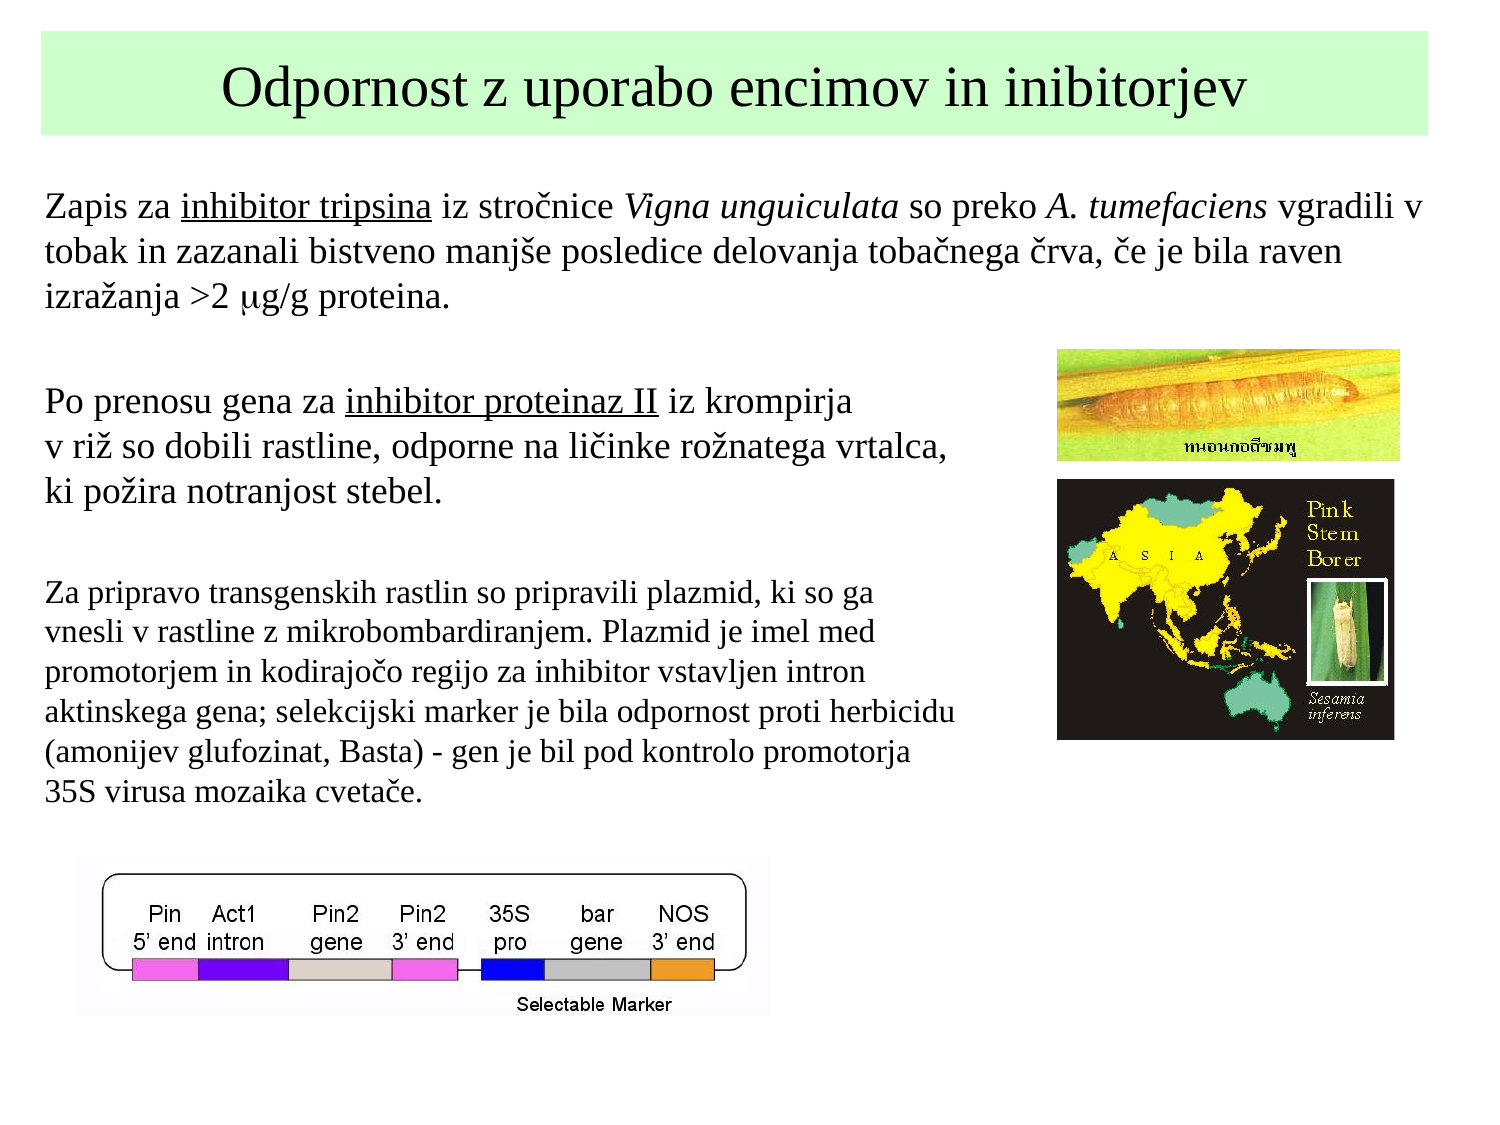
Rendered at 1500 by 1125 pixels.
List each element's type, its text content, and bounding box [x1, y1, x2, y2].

list Zapis za inhibitor tripsina iz stročnice Vigna unguiculata so preko A. tumefaciens vgradili v tobak in zazanali bistveno manjše posledice delovanja tobačnega črva, če je bila raven izražanja >2 mg/g proteina. Po prenosu gena za inhibitor proteinaz II iz krompirja v riž so dobili rastline, odporne na ličinke rožnatega vrtalca, ki požira notranjost stebel. Za pripravo transgenskih rastlin so pripravili plazmid, ki so ga vnesli v rastline z mikrobombardiranjem. Plazmid je imel med promotorjem in kodirajočo regijo za inhibitor vstavljen intron aktinskega gena; selekcijski marker je bila odpornost proti herbicidu (amonijev glufozinat, Basta) - gen je bil pod kontrolo promotorja 35S virusa mozaika cvetače. [29, 173, 1450, 1082]
title Odpornost z uporabo encimov in inibitorjev [41, 31, 1429, 135]
picture [1057, 349, 1400, 461]
picture [1057, 479, 1395, 740]
picture [76, 857, 771, 1015]
